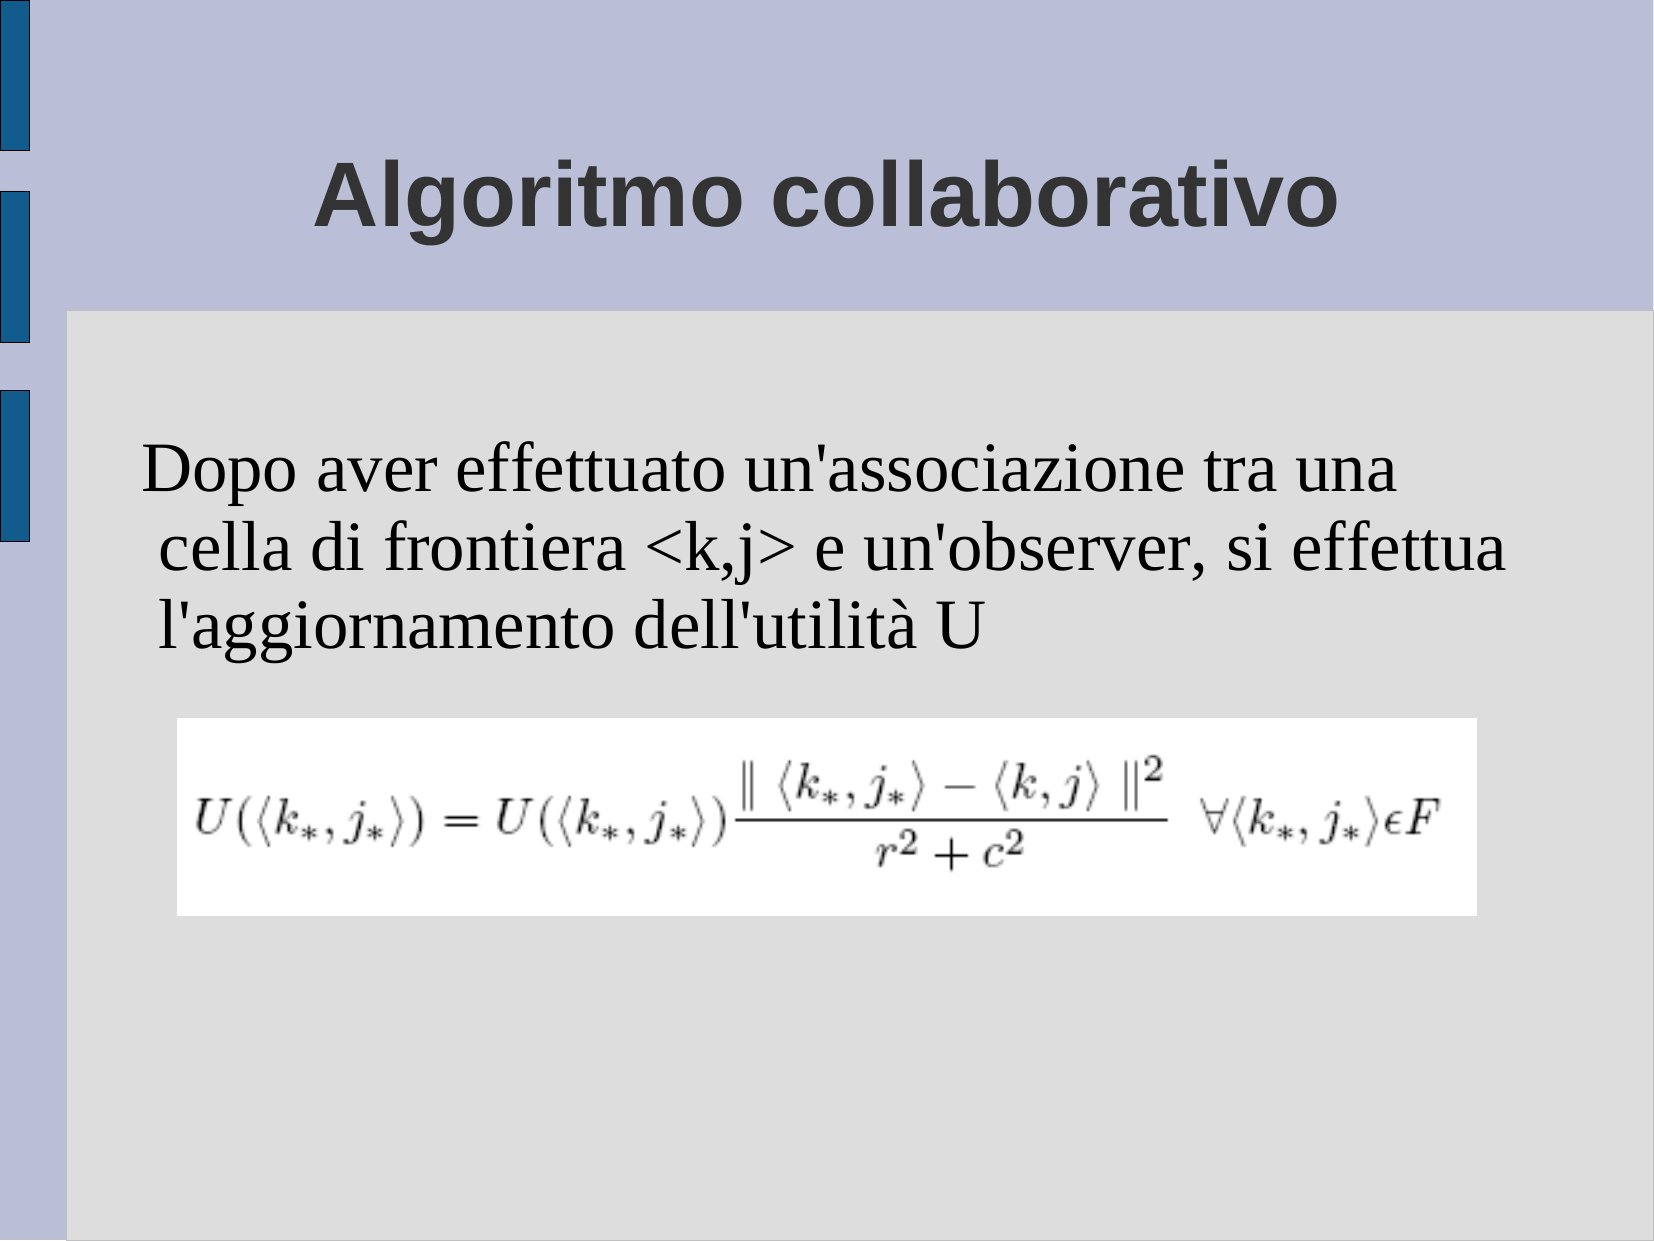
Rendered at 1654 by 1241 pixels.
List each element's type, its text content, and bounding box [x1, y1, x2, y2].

picture [177, 718, 1477, 916]
subtitle Dopo aver effettuato un'associazione tra una cella di frontiera <k,j> e un'observer, si effettua l'aggiornamento dell'utilità U [123, 354, 1536, 739]
title Algoritmo collaborativo [121, 91, 1534, 299]
